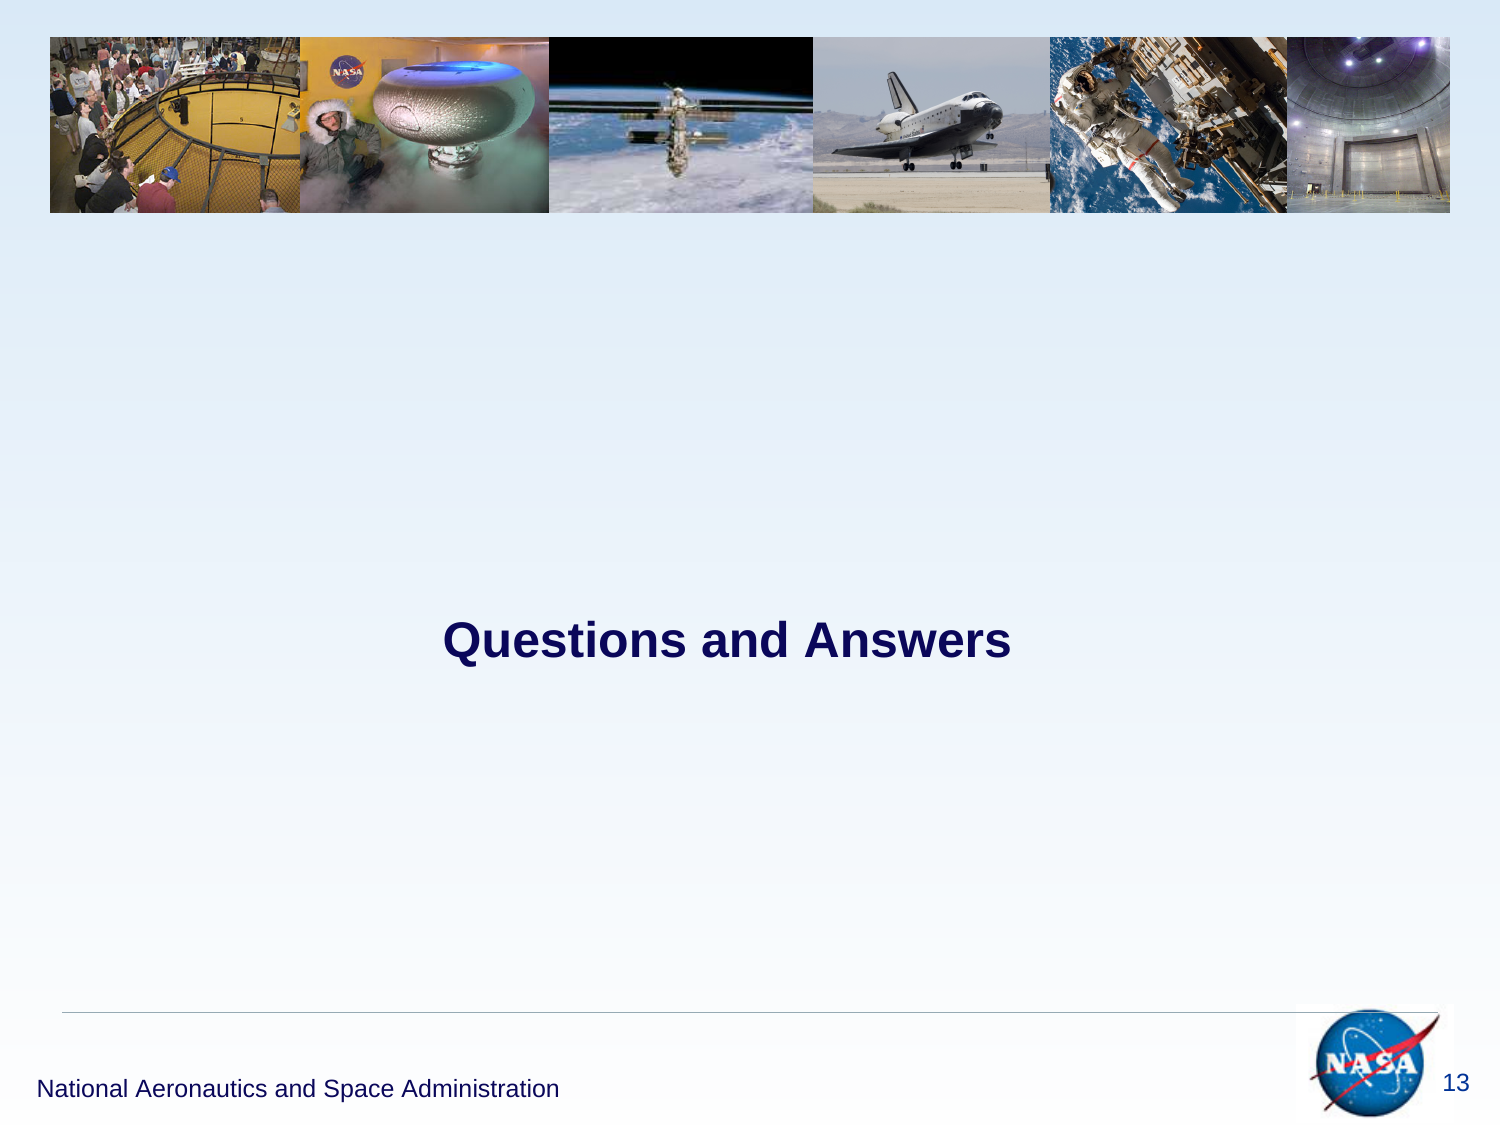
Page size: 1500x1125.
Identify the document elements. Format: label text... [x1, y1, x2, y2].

picture [1296, 1004, 1454, 1123]
picture [50, 37, 1450, 213]
title Questions and Answers [375, 495, 1081, 781]
